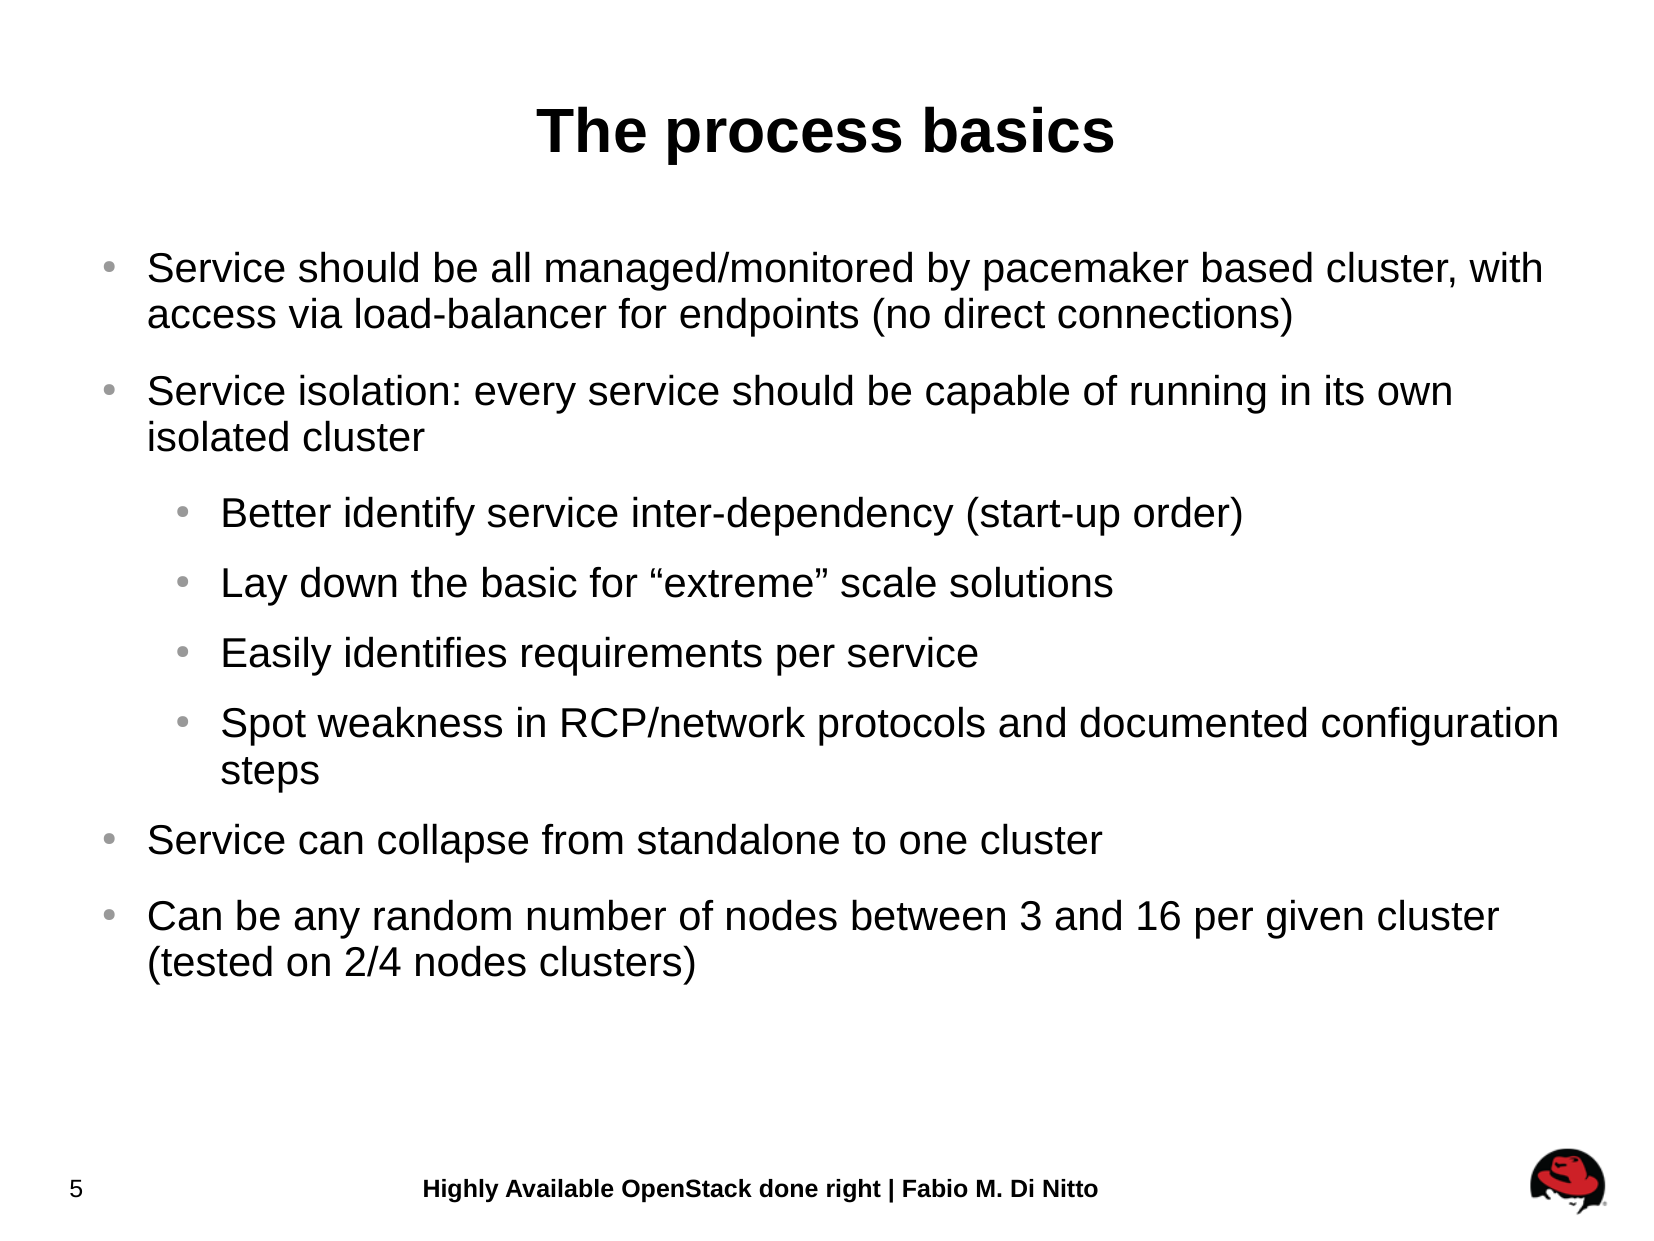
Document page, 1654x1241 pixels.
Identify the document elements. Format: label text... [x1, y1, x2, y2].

picture [1529, 1146, 1613, 1224]
list Service should be all managed/monitored by pacemaker based cluster, with access via load-balancer for endpoints (no direct connections) Service isolation: every service should be capable of running in its own isolated cluster Better identify service inter-dependency (start-up order) Lay down the basic for “extreme” scale solutions Easily identifies requirements per service Spot weakness in RCP/network protocols and documented configuration steps Service can collapse from standalone to one cluster Can be any random number of nodes between 3 and 16 per given cluster (tested on 2/4 nodes clusters) [86, 244, 1576, 1039]
title The process basics [82, 37, 1571, 226]
